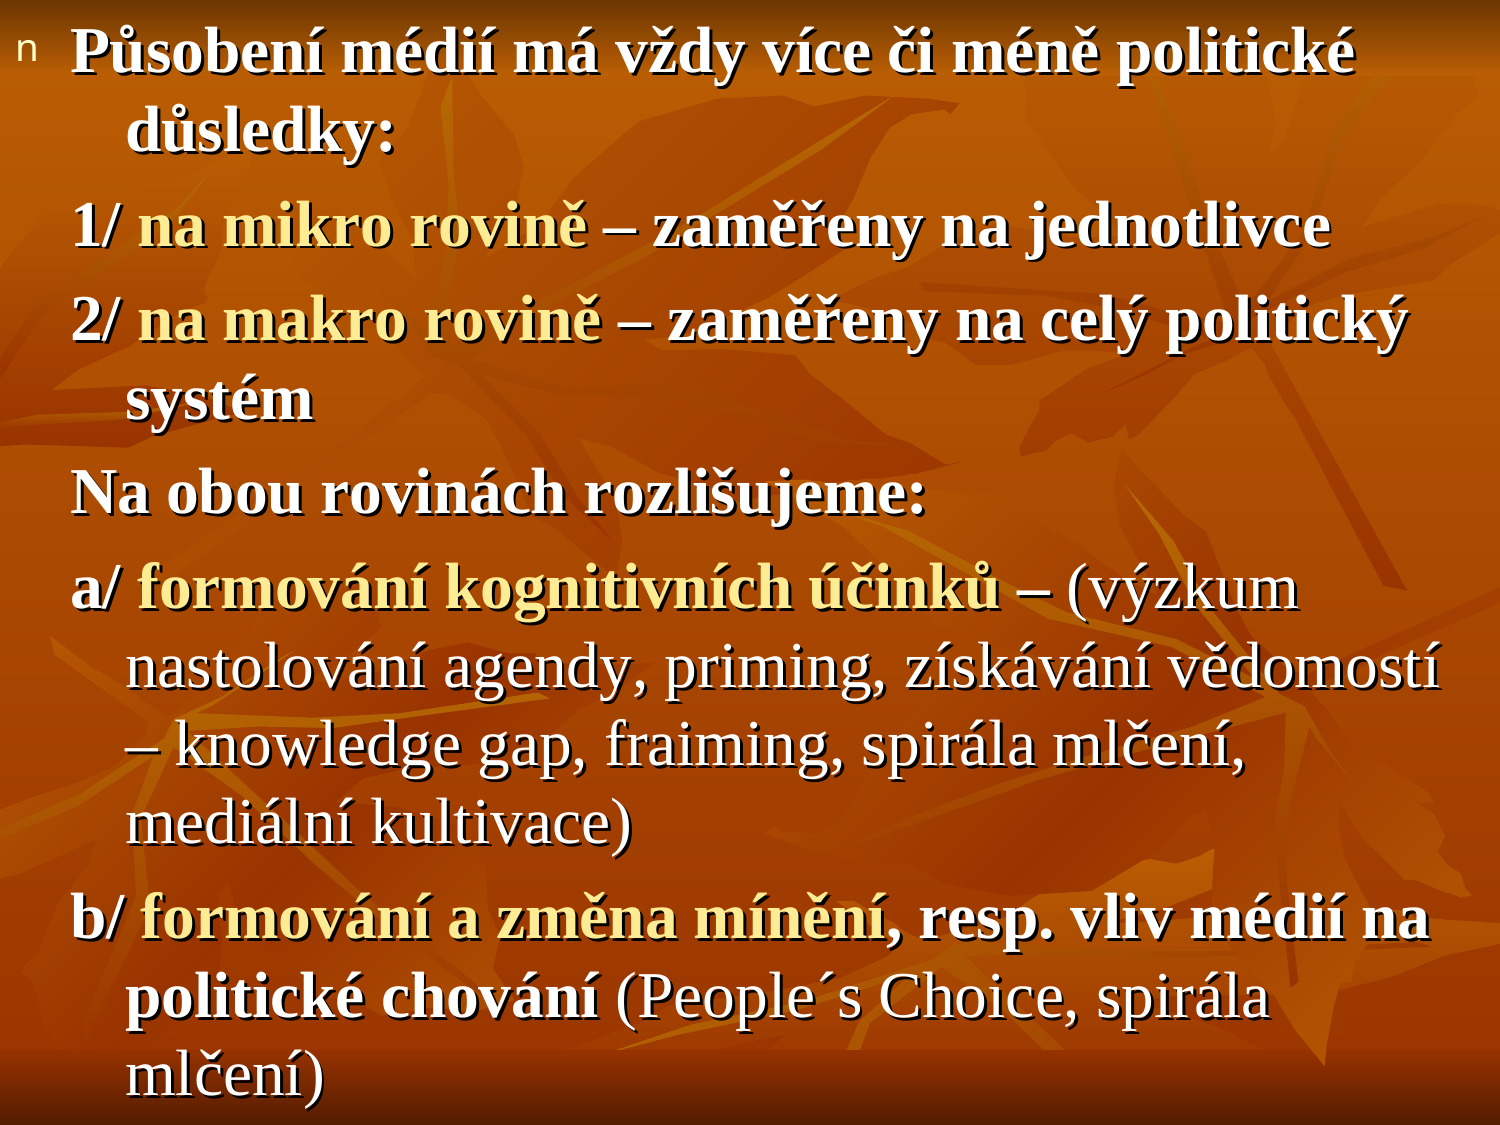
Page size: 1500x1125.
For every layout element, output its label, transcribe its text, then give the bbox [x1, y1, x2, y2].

list Působení médií má vždy více či méně politické důsledky: 1/ na mikro rovině – zaměřeny na jednotlivce 2/ na makro rovině – zaměřeny na celý politický systém Na obou rovinách rozlišujeme: a/ formování kognitivních účinků – (výzkum nastolování agendy, priming, získávání vědomostí – knowledge gap, fraiming, spirála mlčení, mediální kultivace) b/ formování a změna mínění, resp. vliv médií na politické chování (People´s Choice, spirála mlčení) [0, 0, 1500, 1125]
